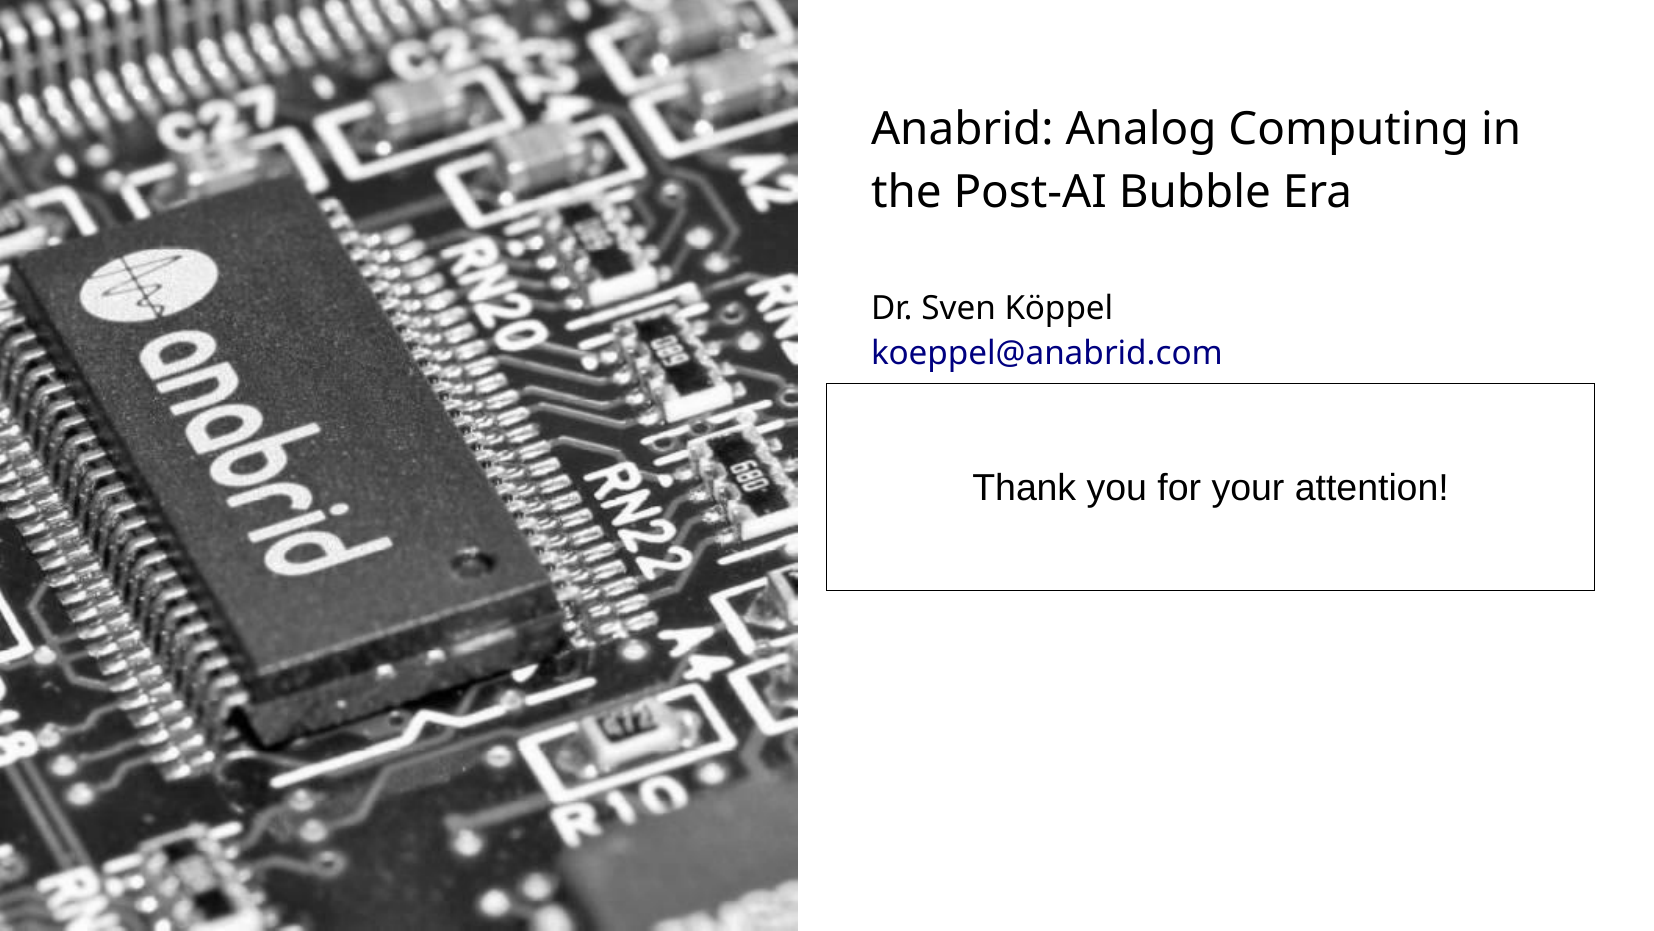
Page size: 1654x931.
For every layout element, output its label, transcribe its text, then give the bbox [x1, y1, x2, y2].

text_box Anabrid: Analog Computing in the Post-AI Bubble Era Dr. Sven Köppel koeppel@anabrid.com [856, 88, 1595, 383]
picture [0, 0, 798, 931]
text_box Thank you for your attention! [826, 383, 1595, 591]
